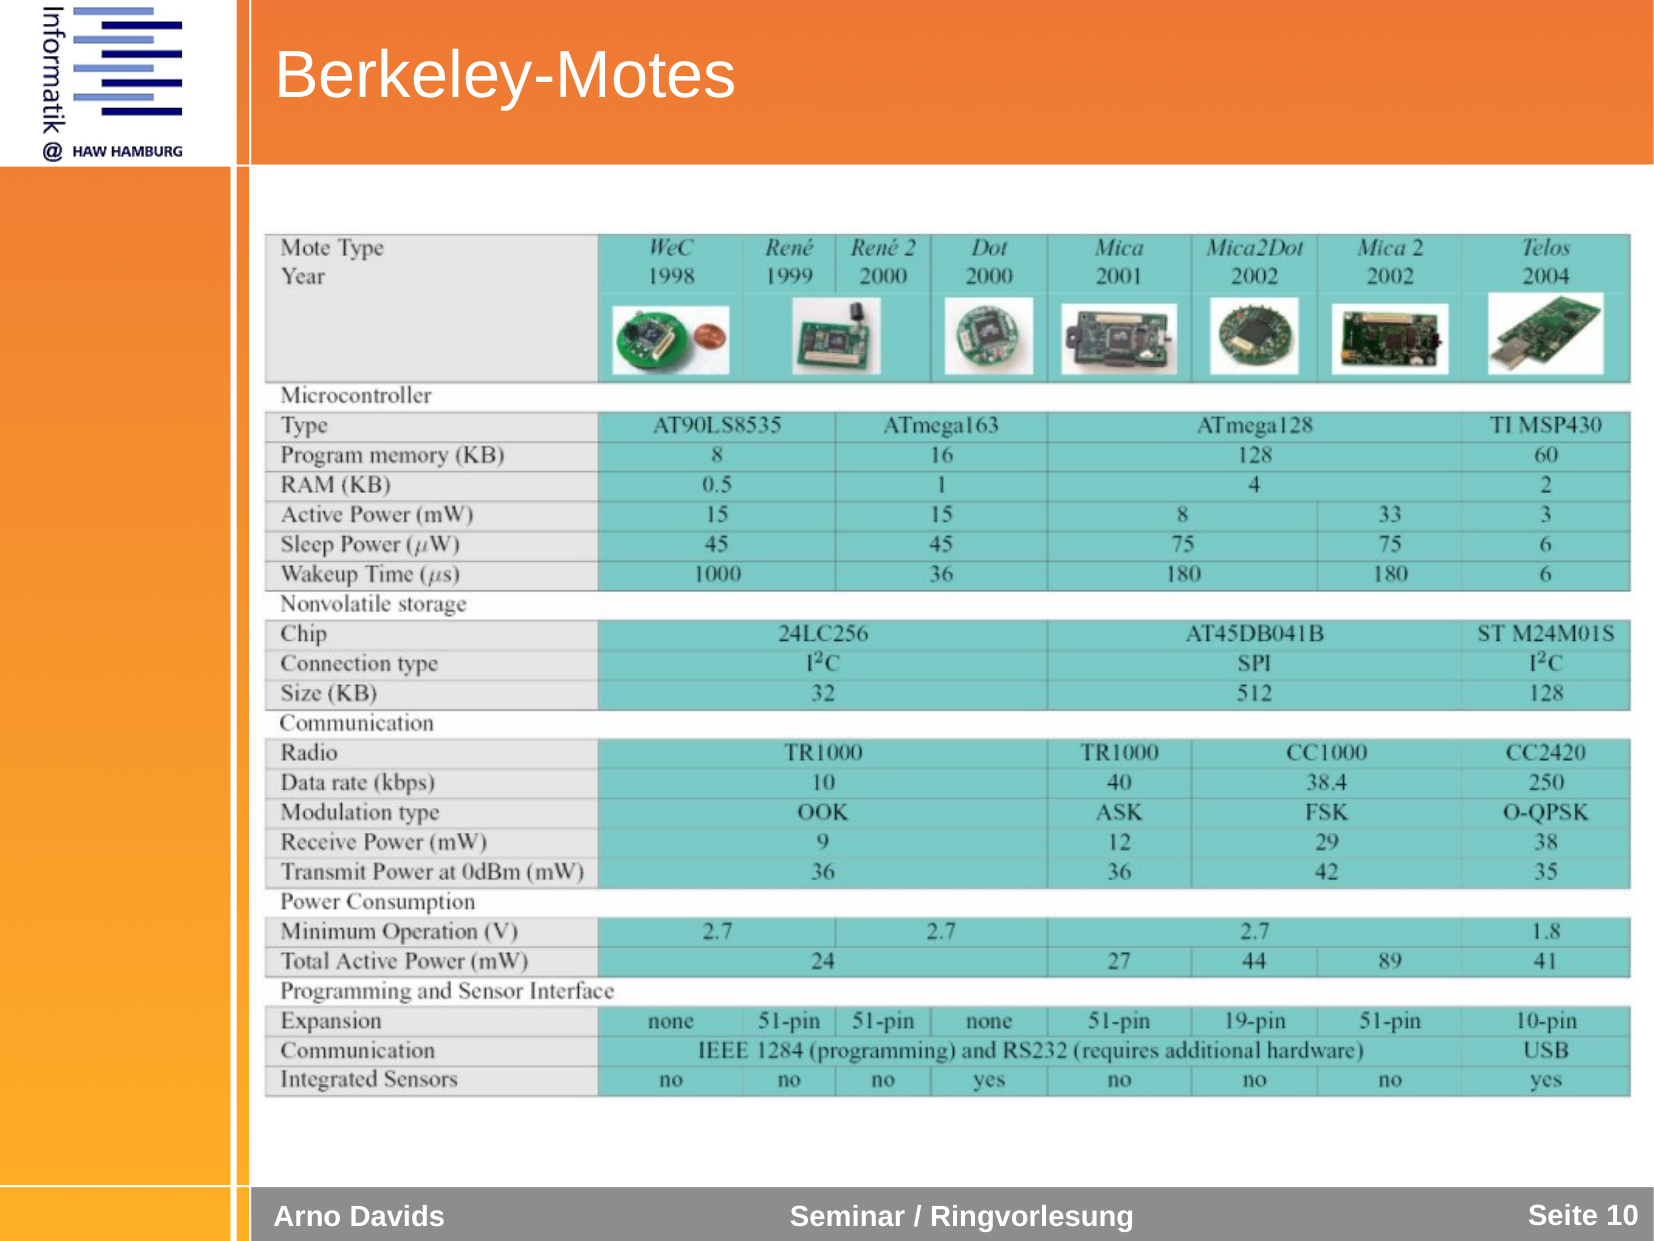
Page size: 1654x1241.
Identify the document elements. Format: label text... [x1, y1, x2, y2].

title Berkeley-Motes [274, 11, 1651, 137]
picture [43, 5, 186, 162]
picture [0, 0, 1654, 1241]
